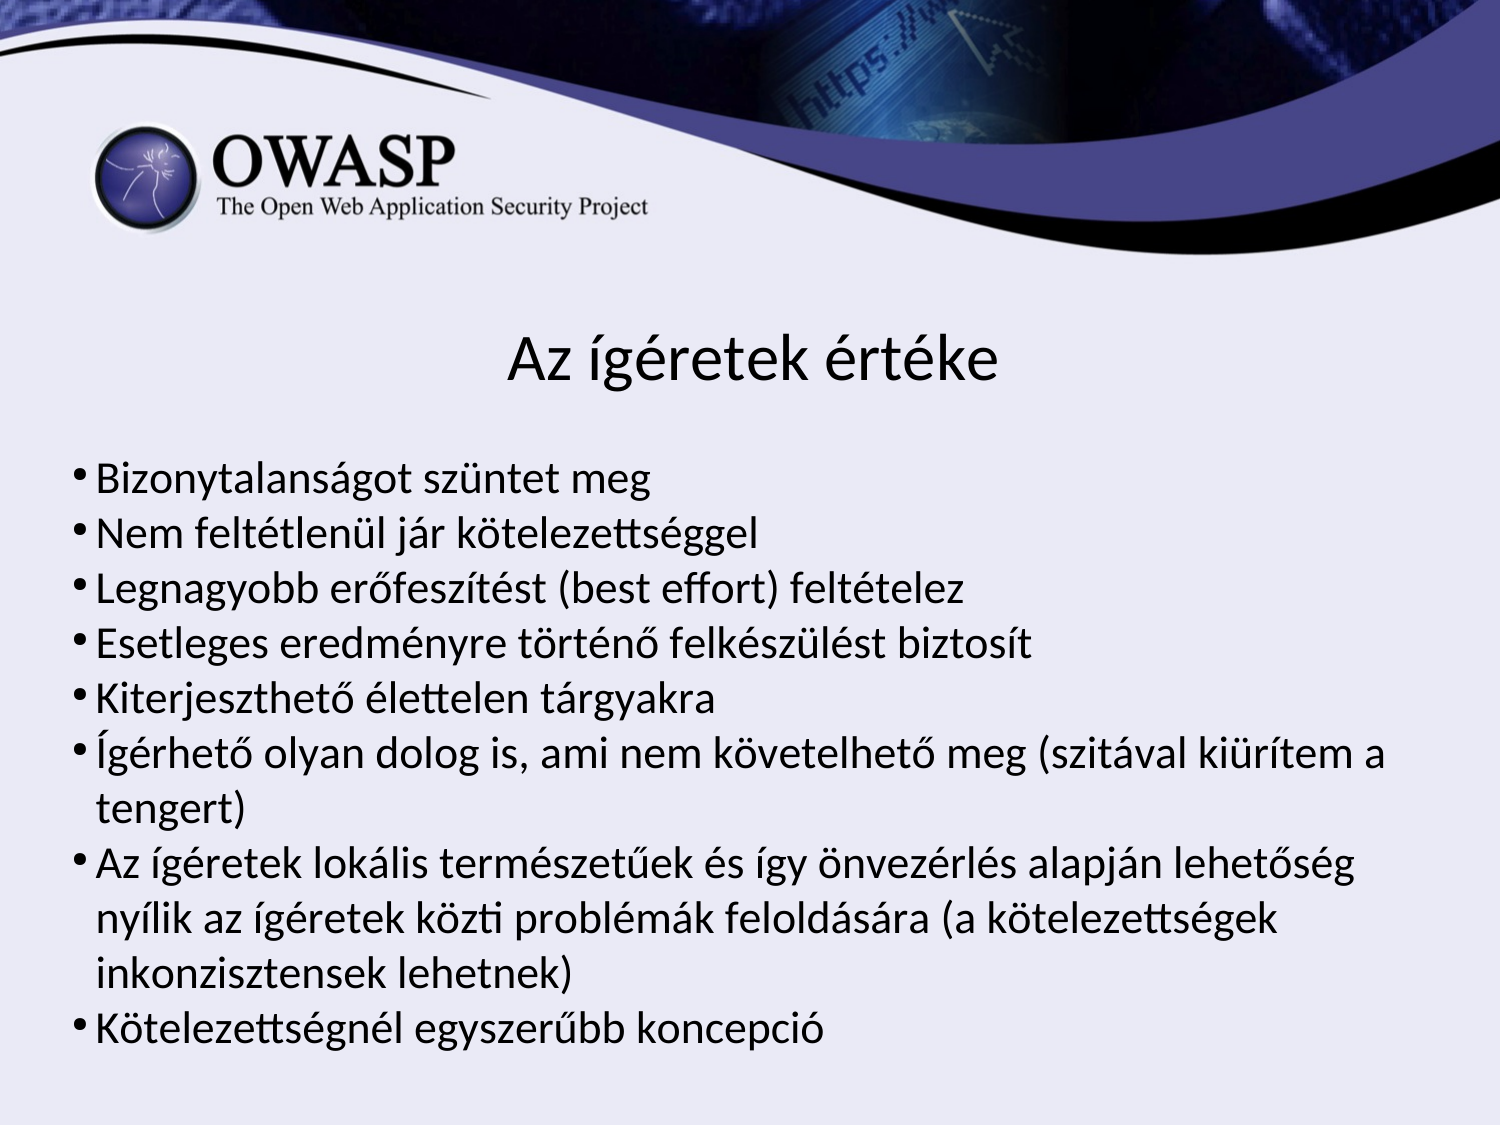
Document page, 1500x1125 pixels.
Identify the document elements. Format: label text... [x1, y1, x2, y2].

picture [0, 0, 1500, 1125]
text_box Az ígéretek értéke Bizonytalanságot szüntet meg Nem feltétlenül jár kötelezettséggel Legnagyobb erőfeszítést (best effort) feltételez Esetleges eredményre történő felkészülést biztosít Kiterjeszthető élettelen tárgyakra Ígérhető olyan dolog is, ami nem követelhető meg (szitával kiürítem a tengert) Az ígéretek lokális természetűek és így önvezérlés alapján lehetőség nyílik az ígéretek közti problémák feloldására (a kötelezettségek inkonzisztensek lehetnek) Kötelezettségnél egyszerűbb koncepció [57, 305, 1451, 1061]
